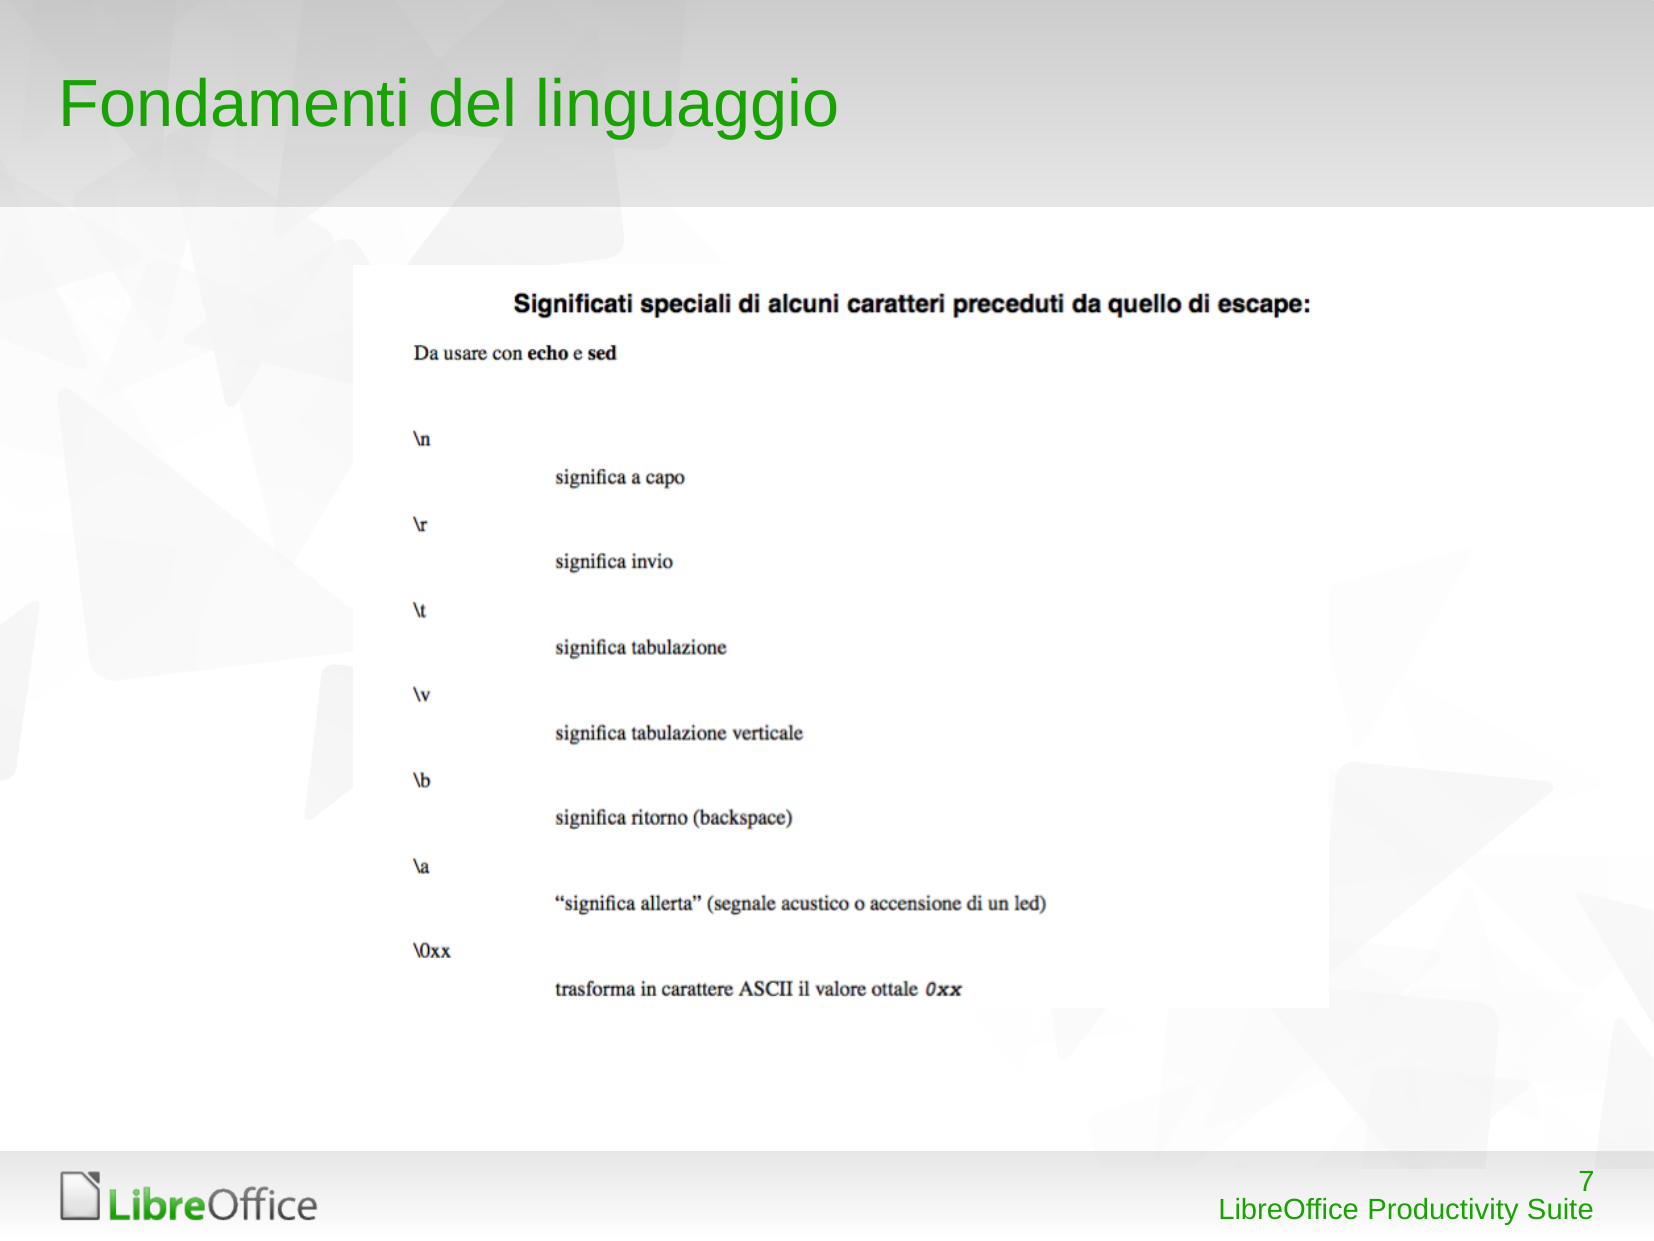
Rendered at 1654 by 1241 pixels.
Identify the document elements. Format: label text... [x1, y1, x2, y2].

picture [0, 0, 1654, 1169]
picture [41, 1152, 337, 1240]
title Fondamenti del linguaggio [59, 29, 1595, 178]
